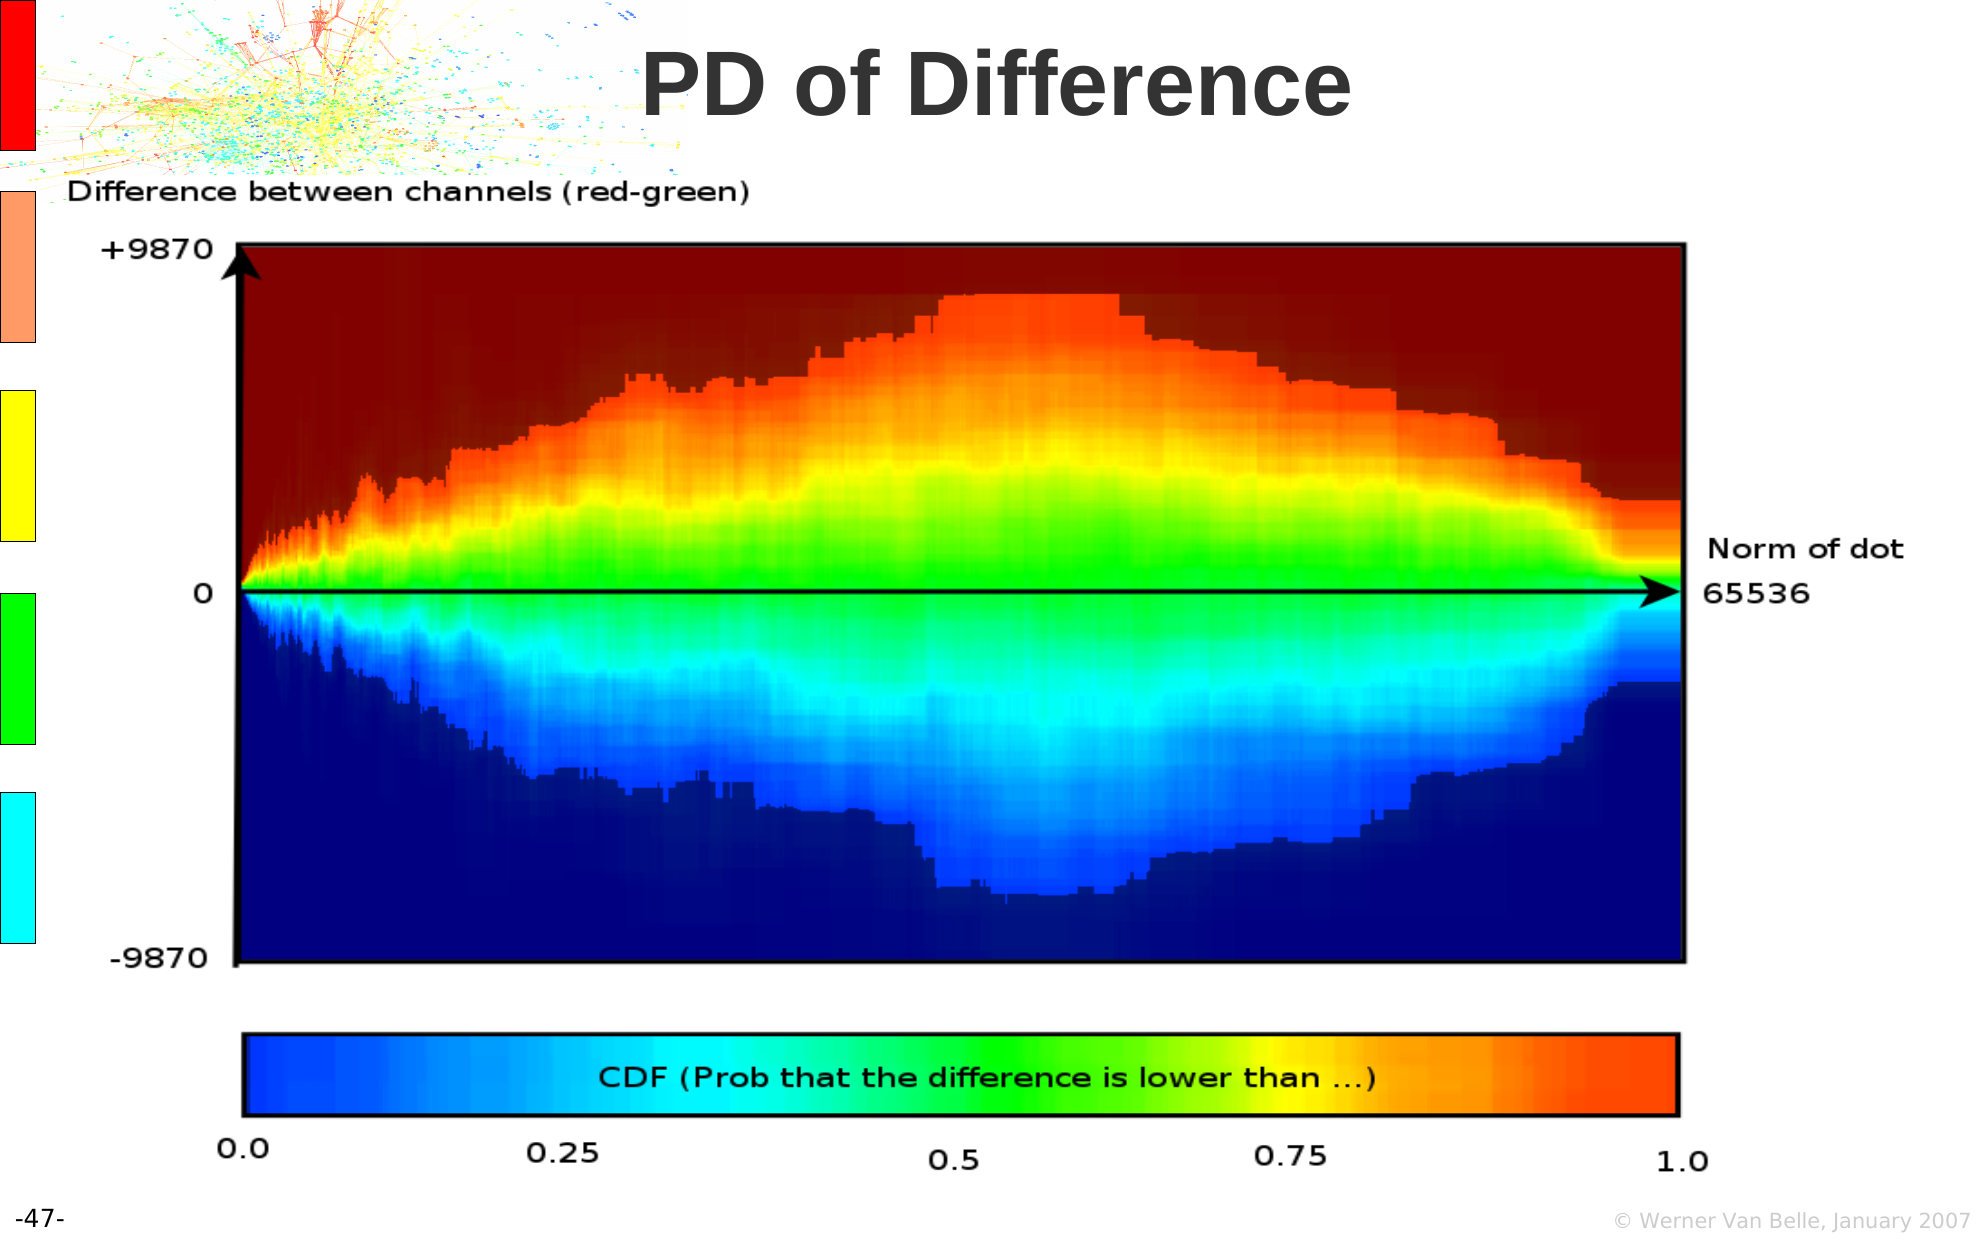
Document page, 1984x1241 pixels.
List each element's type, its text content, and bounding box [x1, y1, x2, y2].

title Gene Expression [0, 0, 688, 203]
picture [66, 175, 1920, 1189]
title PD of Difference [150, 17, 1845, 151]
